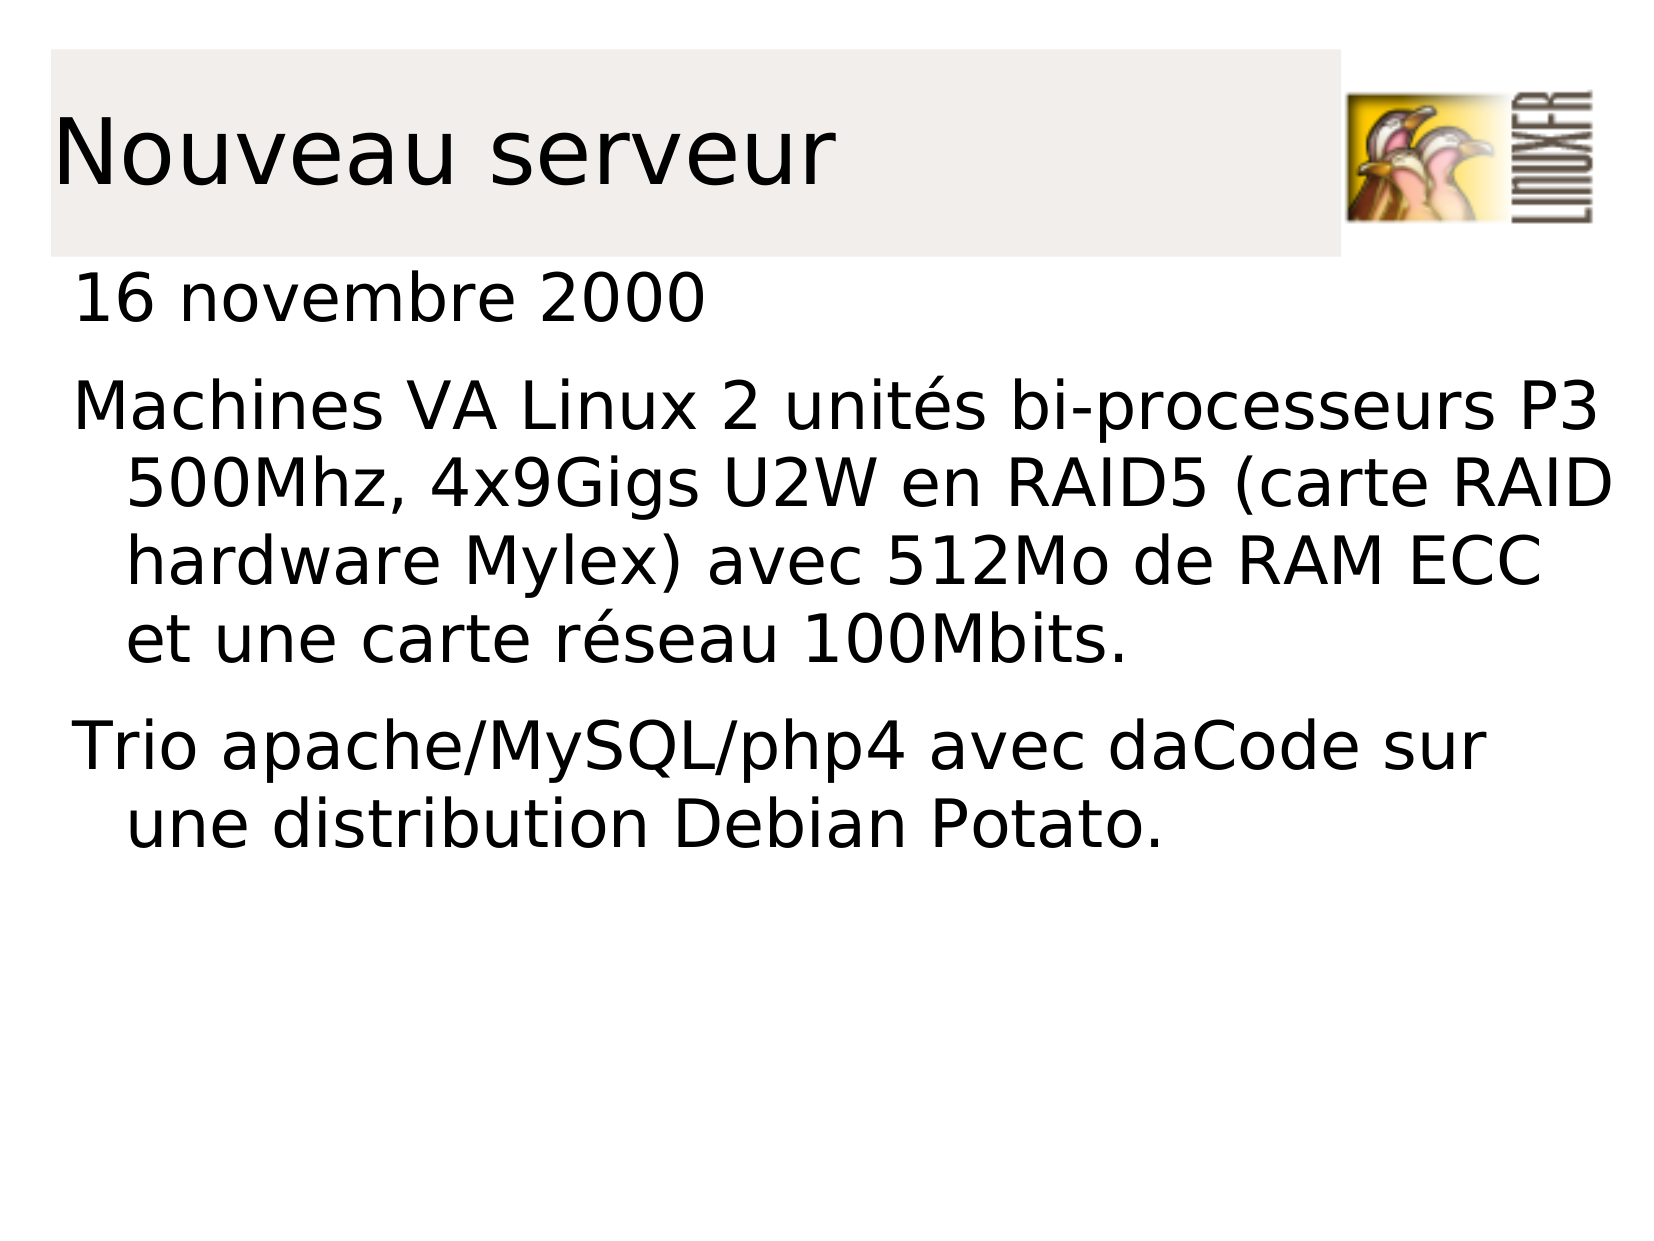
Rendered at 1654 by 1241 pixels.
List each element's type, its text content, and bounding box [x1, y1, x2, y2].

picture [1342, 88, 1601, 229]
title Nouveau serveur [51, 49, 1342, 257]
list 16 novembre 2000 Machines VA Linux 2 unités bi-processeurs P3 500Mhz, 4x9Gigs U2W en RAID5 (carte RAID hardware Mylex) avec 512Mo de RAM ECC et une carte réseau 100Mbits. Trio apache/MySQL/php4 avec daCode sur une distribution Debian Potato. [54, 259, 1628, 1103]
